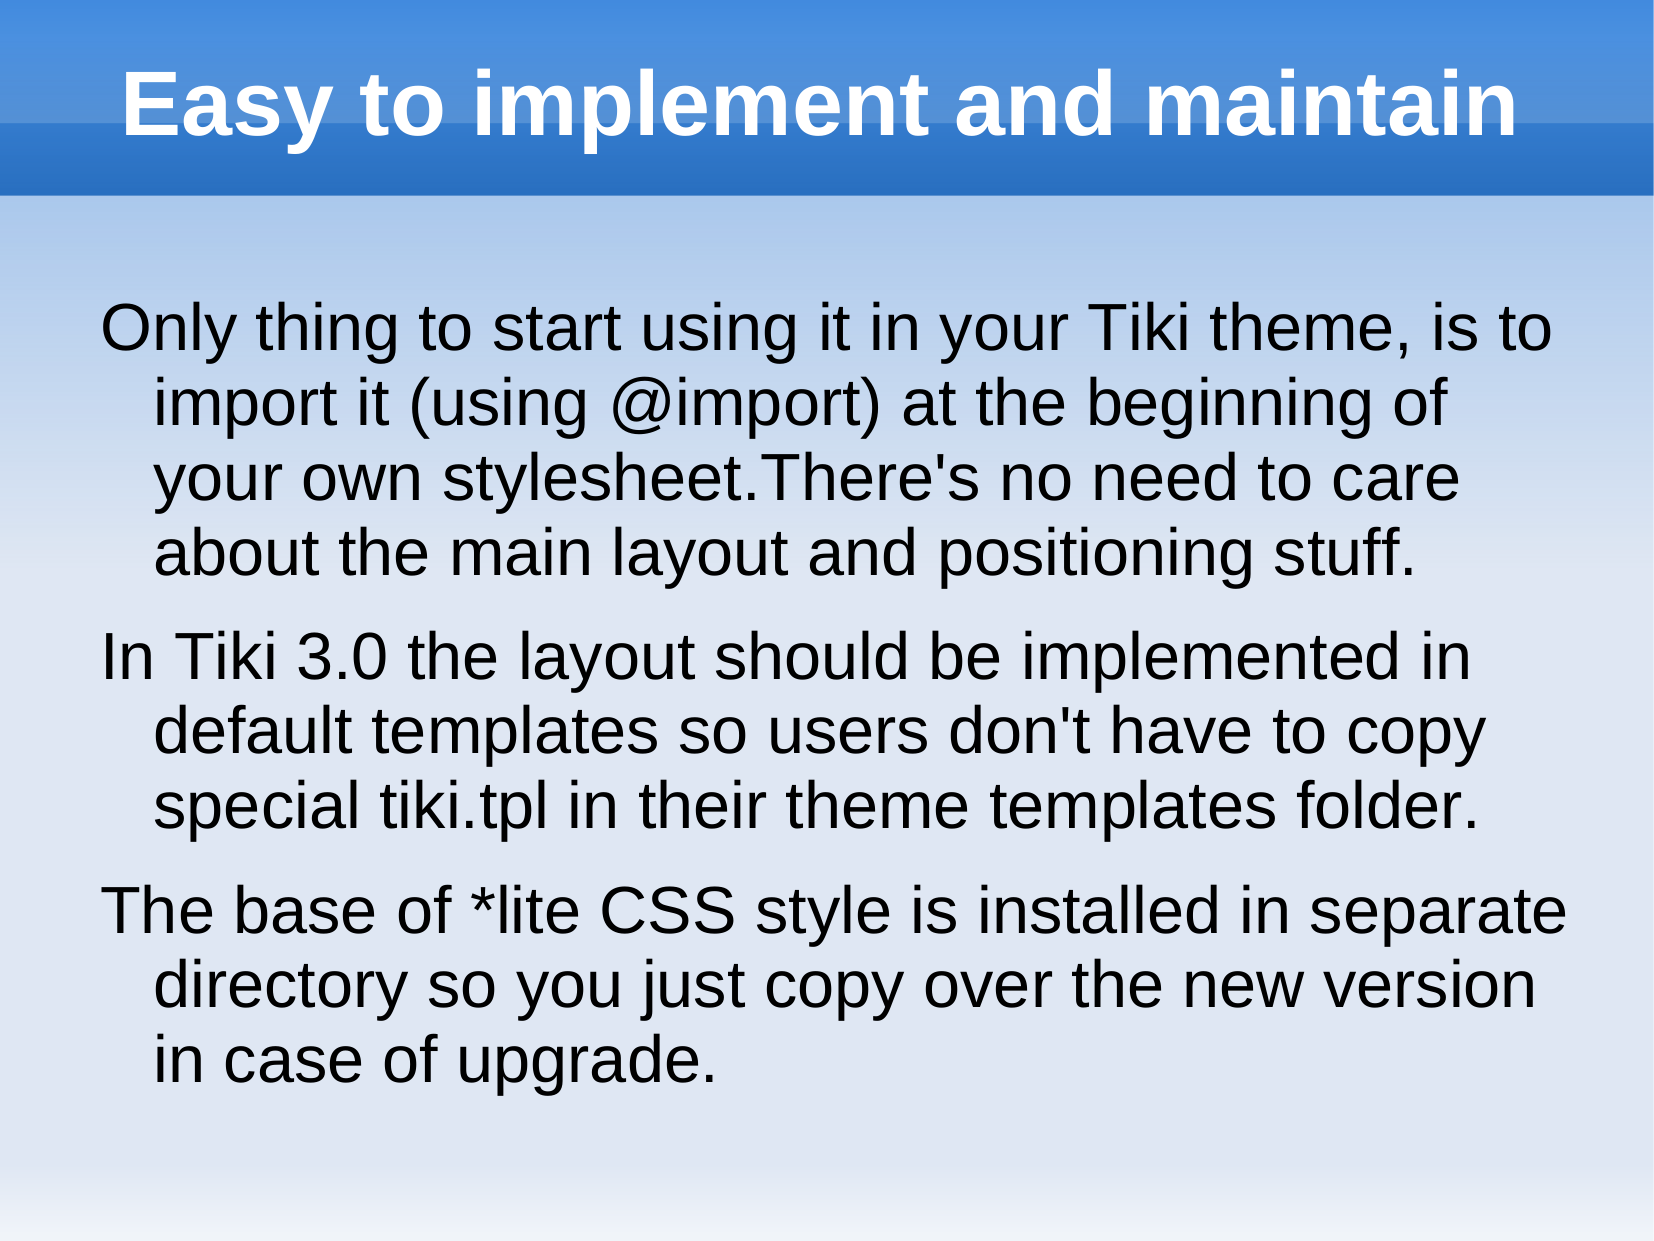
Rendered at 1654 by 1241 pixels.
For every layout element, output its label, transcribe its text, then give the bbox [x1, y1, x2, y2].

title Easy to implement and maintain [76, 7, 1565, 200]
list Only thing to start using it in your Tiki theme, is to import it (using @import) at the beginning of your own stylesheet.There's no need to care about the main layout and positioning stuff. In Tiki 3.0 the layout should be implemented in default templates so users don't have to copy special tiki.tpl in their theme templates folder. The base of *lite CSS style is installed in separate directory so you just copy over the new version in case of upgrade. [82, 290, 1571, 1097]
picture [0, 0, 1654, 1241]
